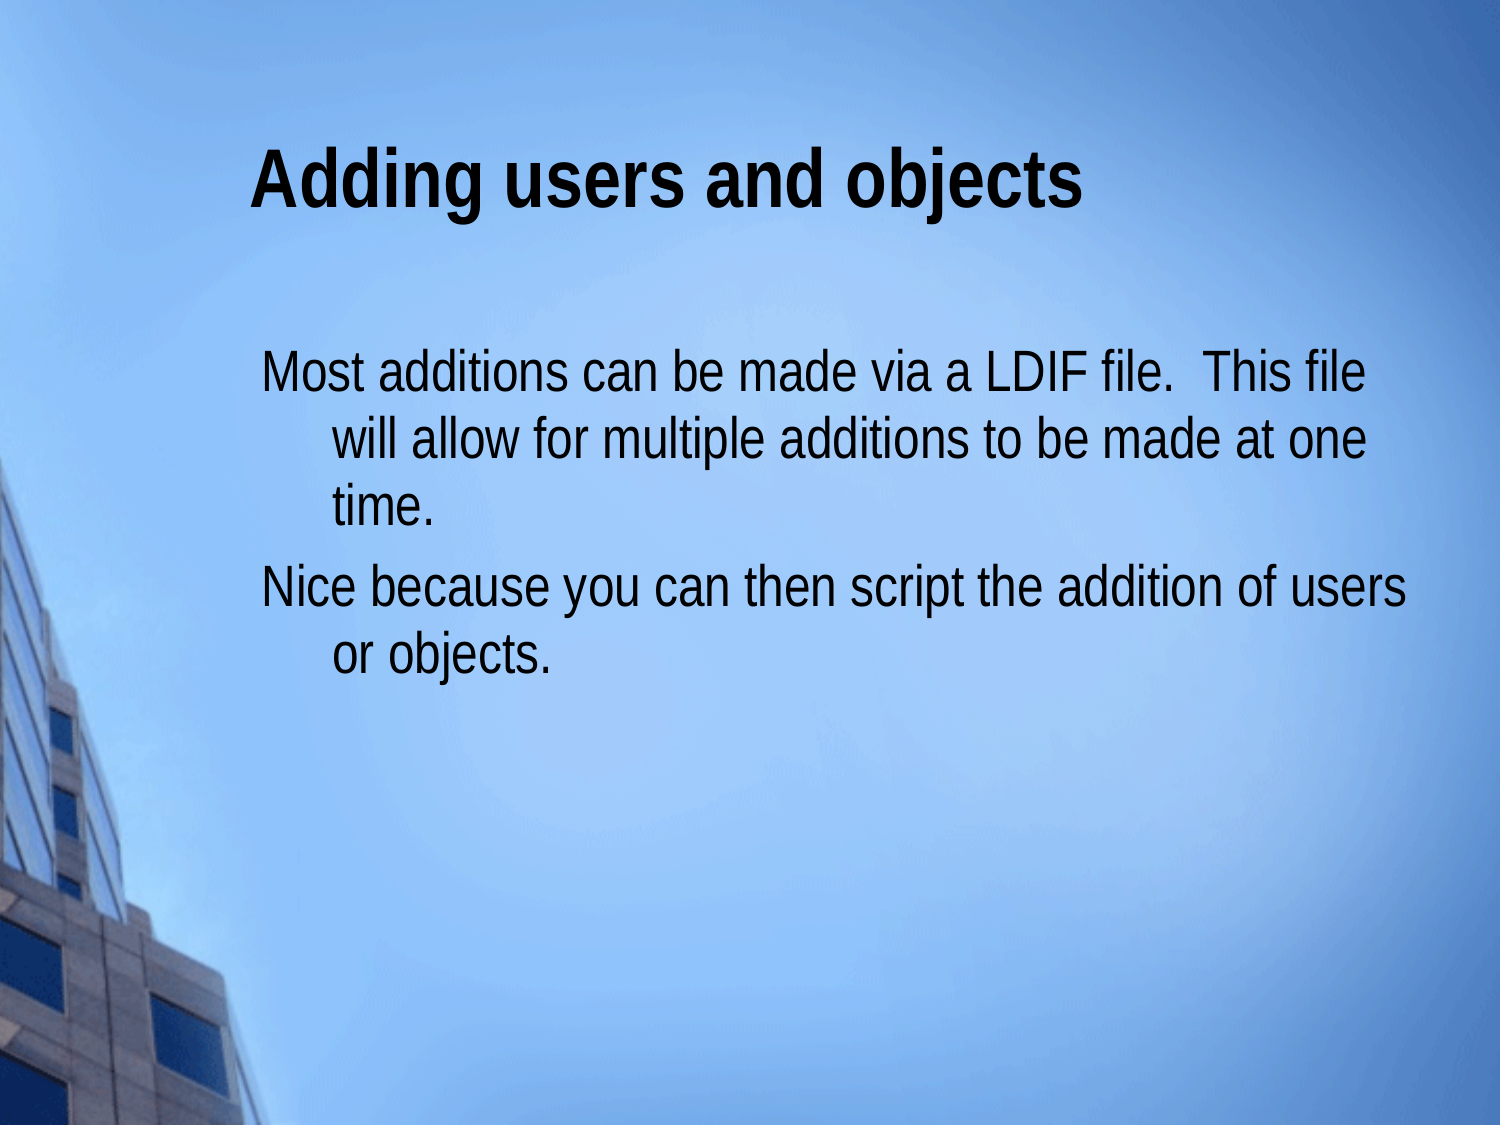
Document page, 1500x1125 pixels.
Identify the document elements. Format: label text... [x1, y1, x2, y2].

list Most additions can be made via a LDIF file. This file will allow for multiple additions to be made at one time. Nice because you can then script the addition of users or objects. [249, 337, 1413, 898]
picture [0, 0, 1500, 1125]
title Adding users and objects [249, 112, 1413, 337]
